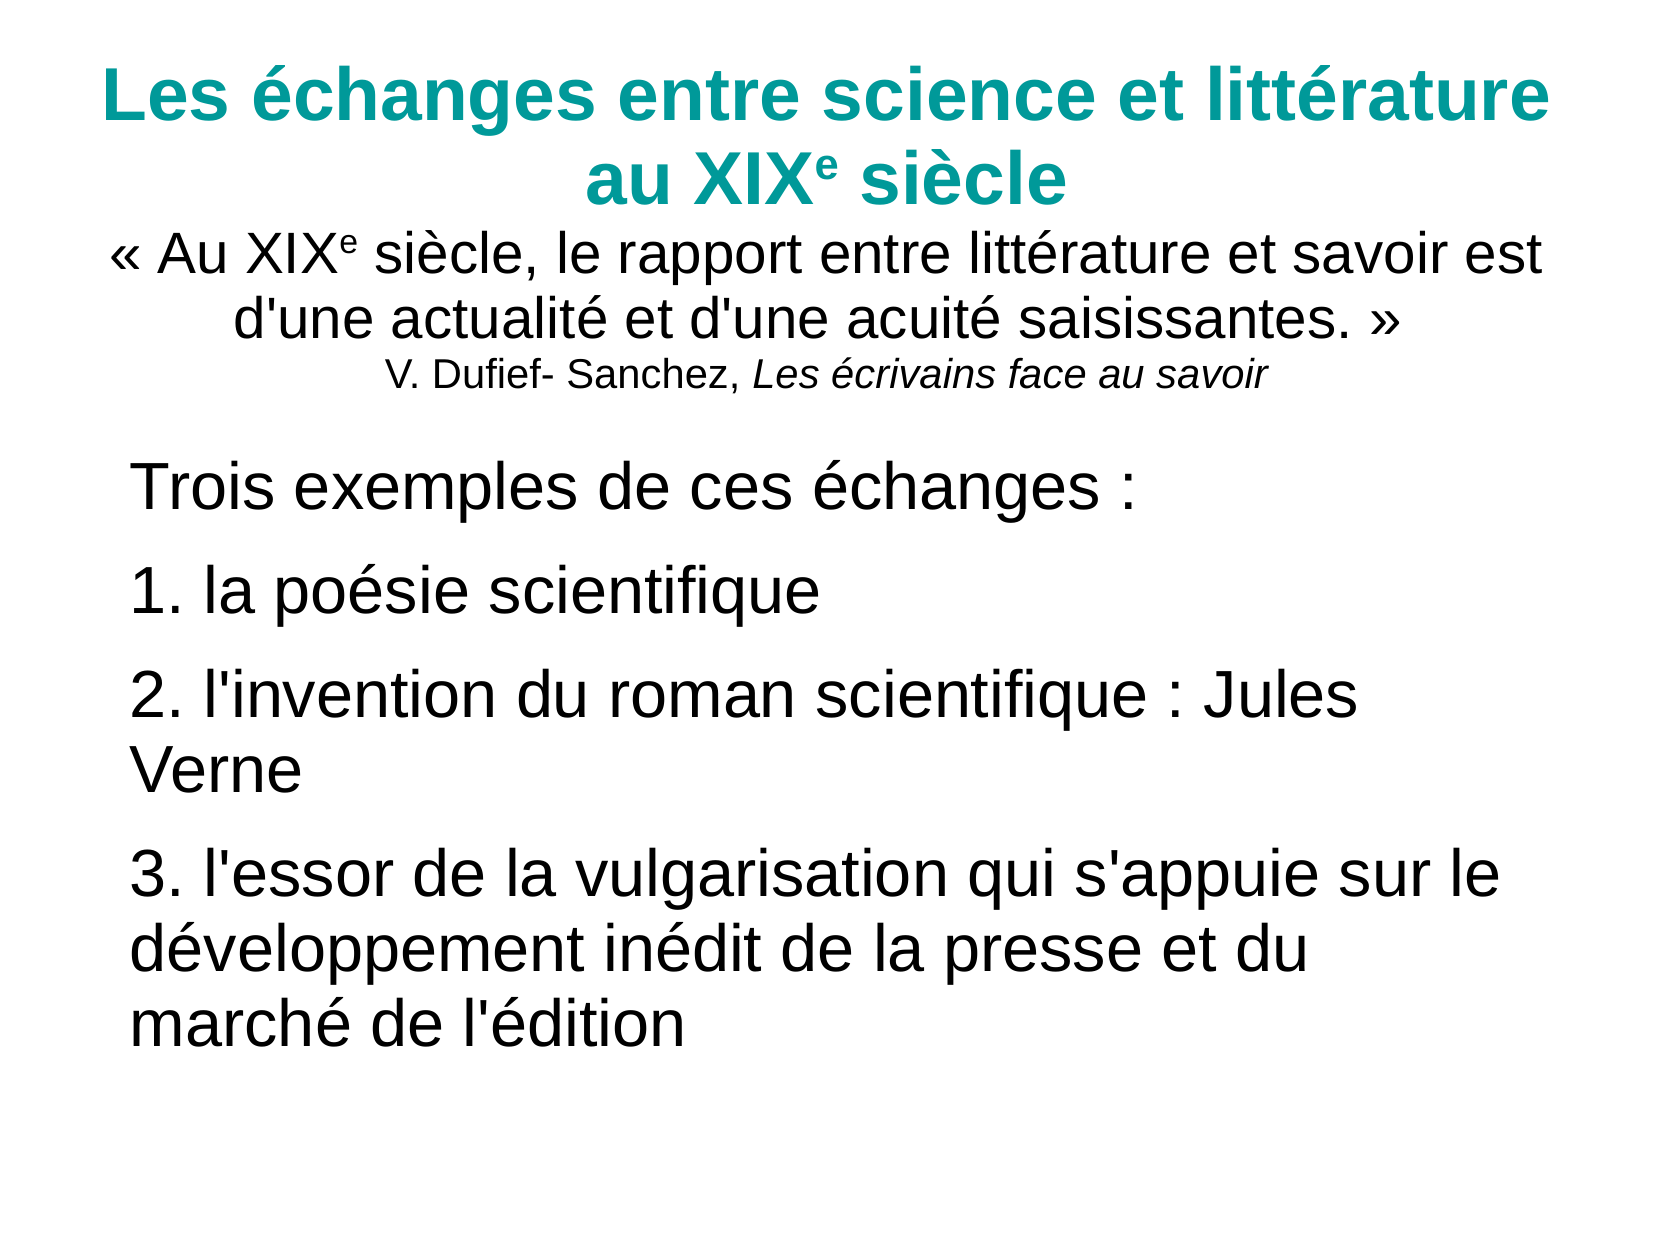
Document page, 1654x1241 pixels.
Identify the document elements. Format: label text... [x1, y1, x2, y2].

list Trois exemples de ces échanges : 1. la poésie scientifique 2. l'invention du roman scientifique : Jules Verne 3. l'essor de la vulgarisation qui s'appuie sur le développement inédit de la presse et du marché de l'édition [59, 448, 1548, 1241]
title Les échanges entre science et littérature au XIXe siècle « Au XIXe siècle, le rapport entre littérature et savoir est d'une actualité et d'une acuité saisissantes. » V. Dufief- Sanchez, Les écrivains face au savoir [82, 50, 1571, 400]
